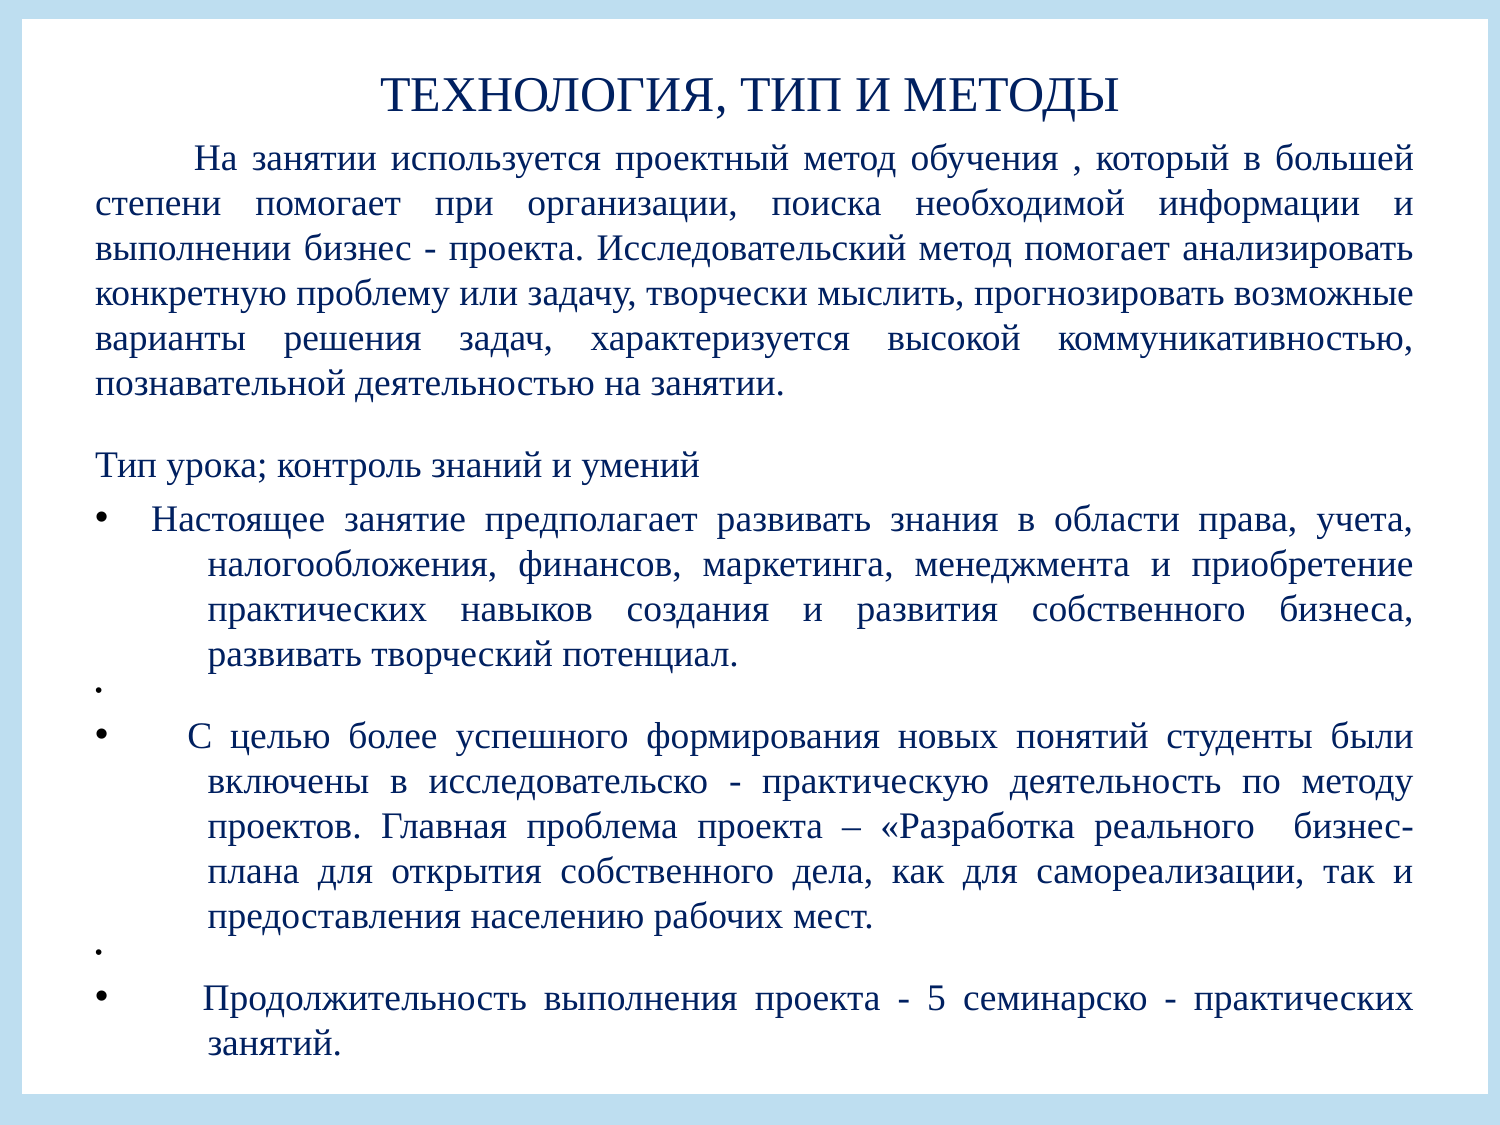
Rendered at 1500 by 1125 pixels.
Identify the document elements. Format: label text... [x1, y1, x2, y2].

title ТЕХНОЛОГИЯ, ТИП И МЕТОДЫ [75, 45, 1426, 138]
list На занятии используется проектный метод обучения , который в большей степени помогает при организации, поиска необходимой информации и выполнении бизнес - проекта. Исследовательский метод помогает анализировать конкретную проблему или задачу, творчески мыслить, прогнозировать возможные варианты решения задач, характеризуется высокой коммуникативностью, познавательной деятельностью на занятии. Тип урока; контроль знаний и умений Настоящее занятие предполагает развивать знания в области права, учета, налогообложения, финансов, маркетинга, менеджмента и приобретение практических навыков создания и развития собственного бизнеса, развивать творческий потенциал. С целью более успешного формирования новых понятий студенты были включены в исследовательско - практическую деятельность по методу проектов. Главная проблема проекта – «Разработка реального бизнес-плана для открытия собственного дела, как для самореализации, так и предоставления населению рабочих мест. Продолжительность выполнения проекта - 5 семинарско - практических занятий. [80, 125, 1431, 1095]
picture [22, 19, 1488, 1095]
